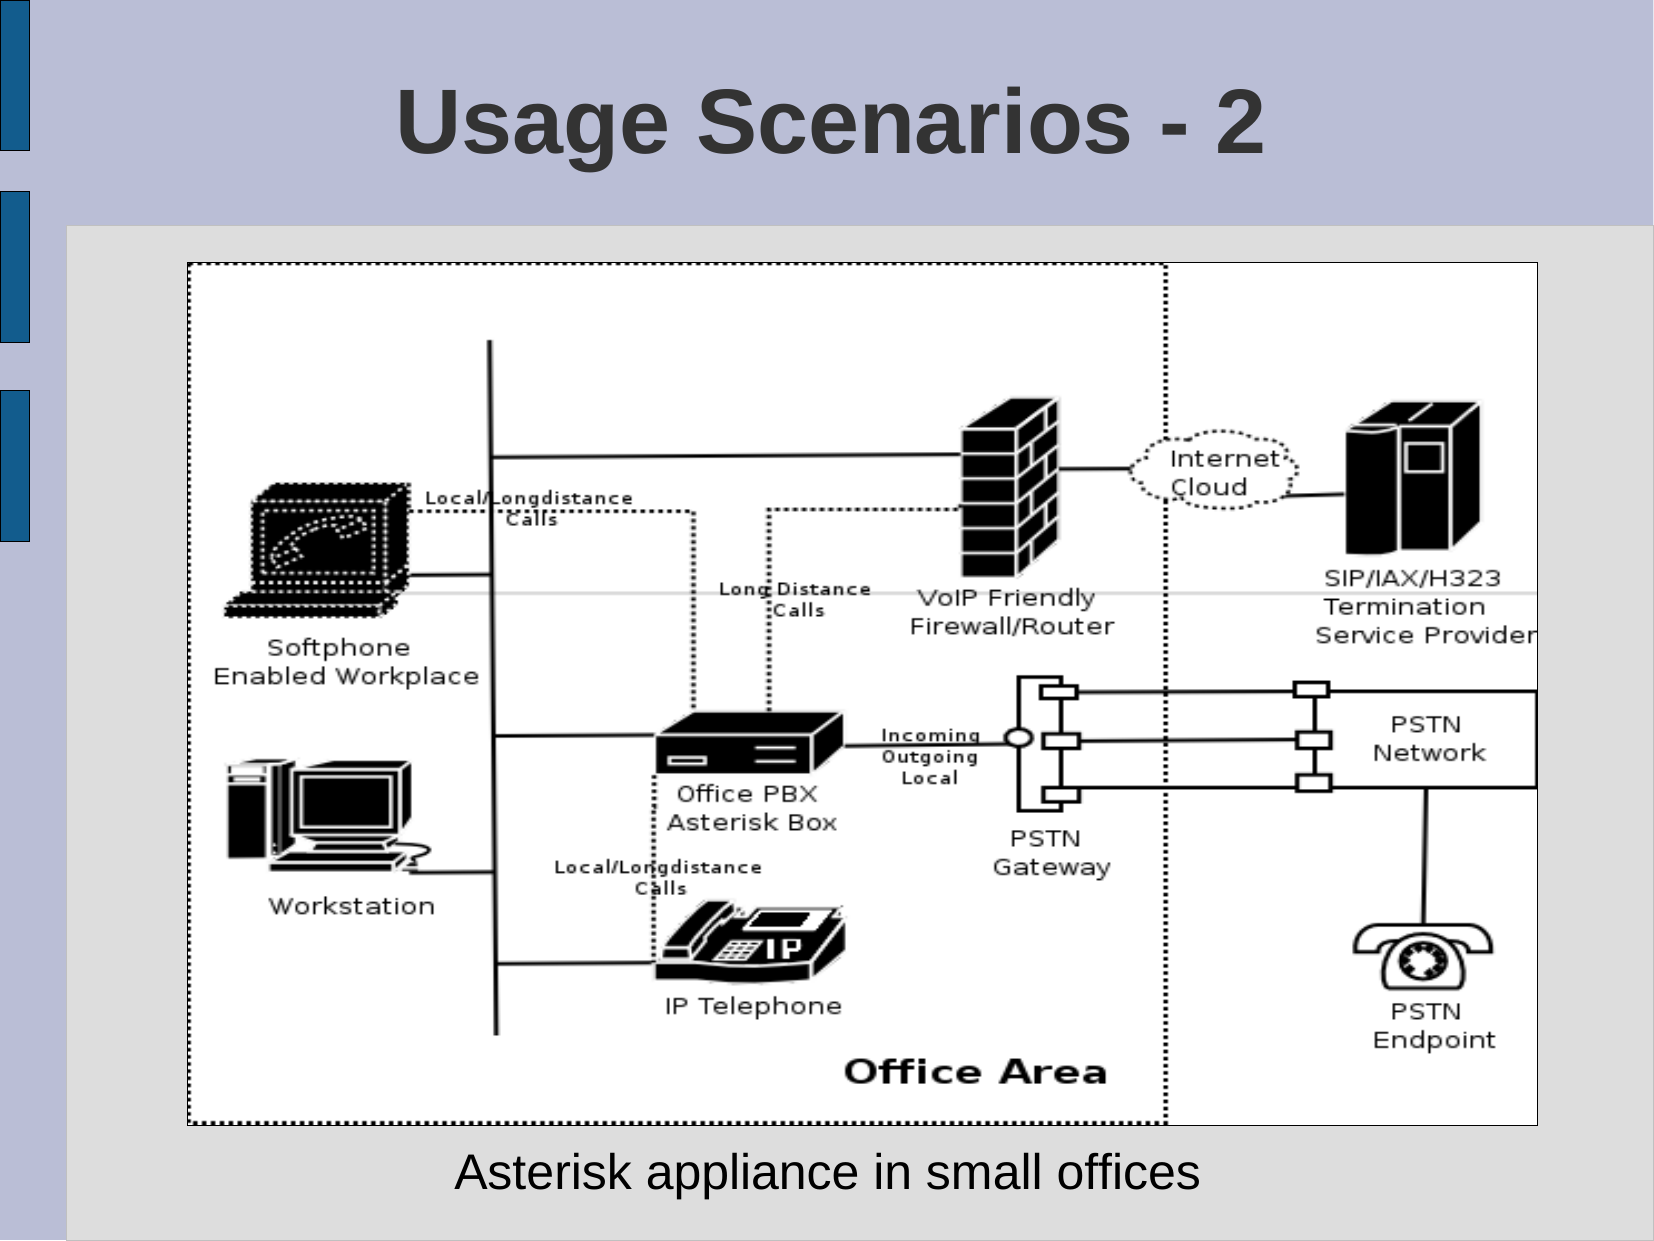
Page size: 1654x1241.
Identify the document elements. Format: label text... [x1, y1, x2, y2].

text_box Asterisk appliance in small offices [454, 1144, 1188, 1201]
picture [187, 262, 1538, 1126]
title Usage Scenarios - 2 [125, 17, 1538, 226]
